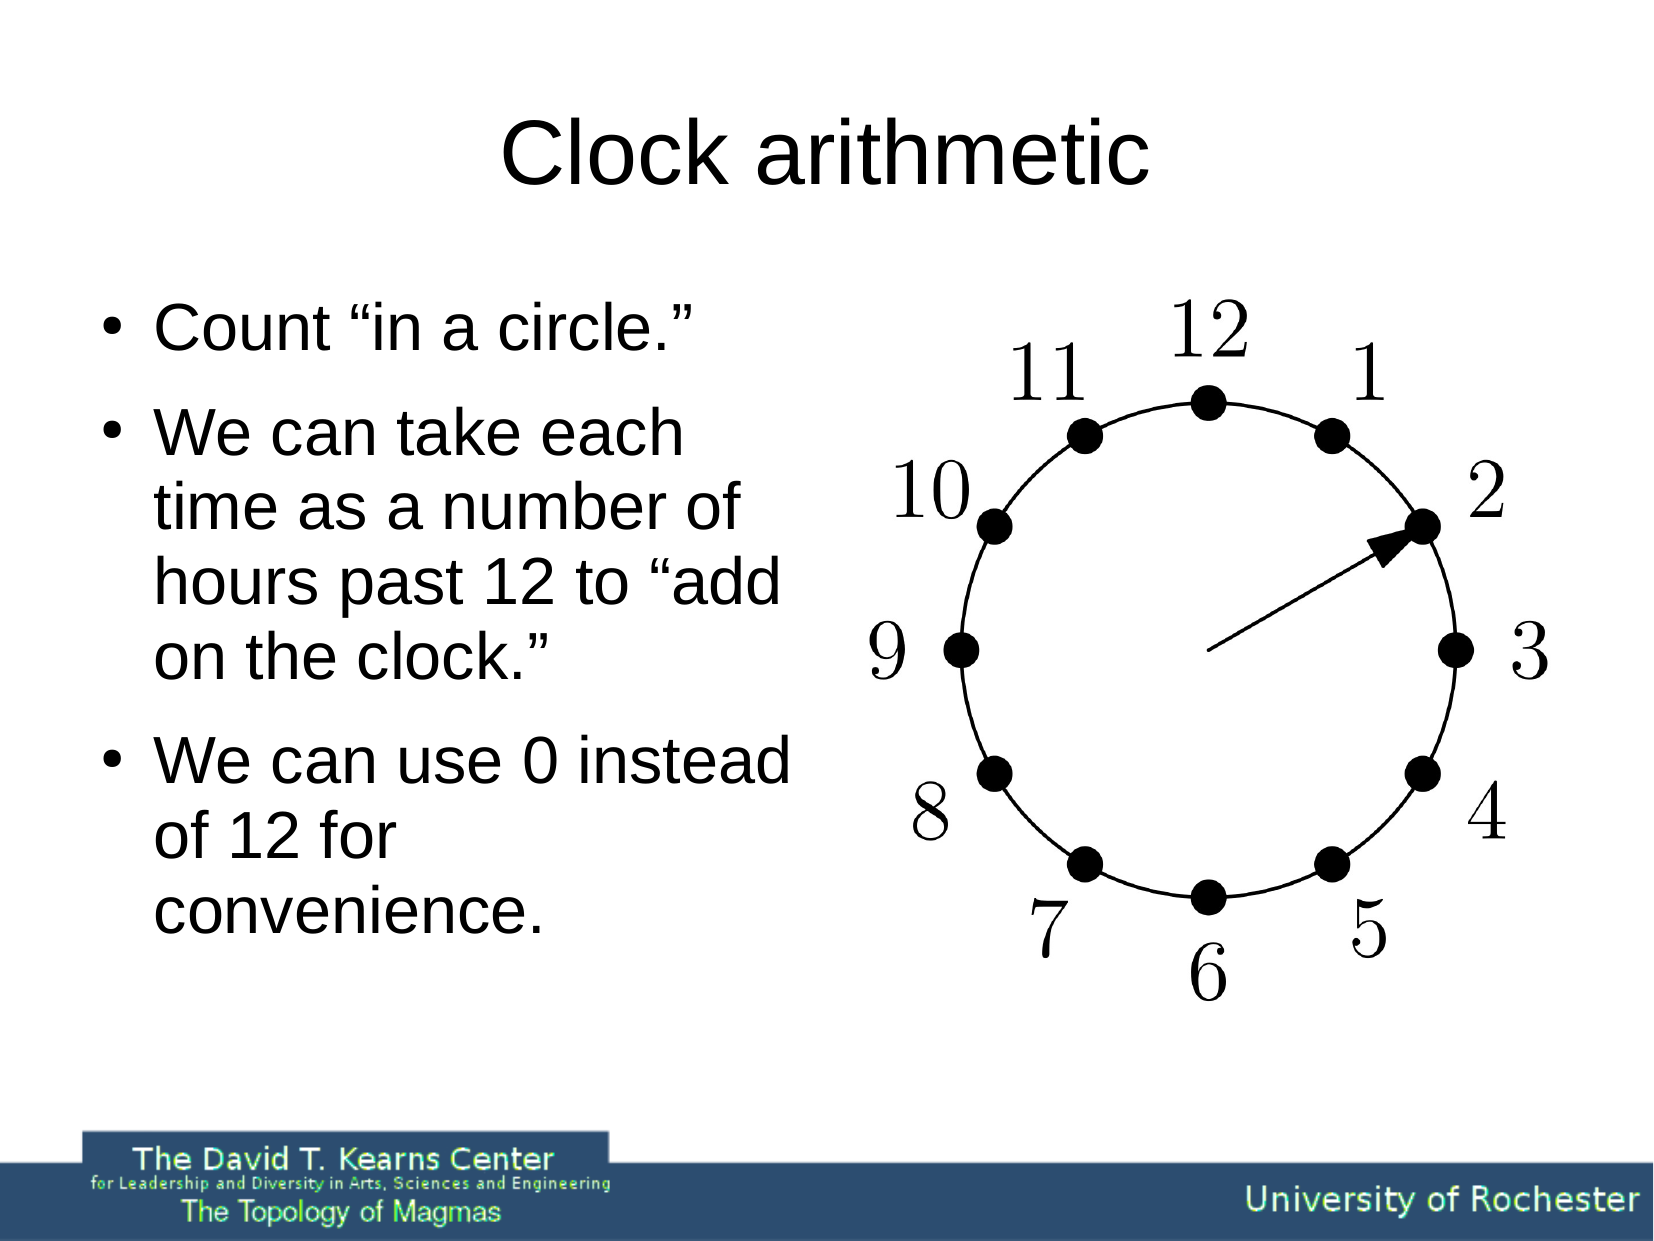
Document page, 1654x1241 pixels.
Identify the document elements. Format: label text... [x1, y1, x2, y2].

title Clock arithmetic [82, 49, 1571, 257]
picture [0, 0, 1654, 1241]
list Count “in a circle.” We can take each time as a number of hours past 12 to “add on the clock.” We can use 0 instead of 12 for convenience. [82, 290, 809, 1010]
